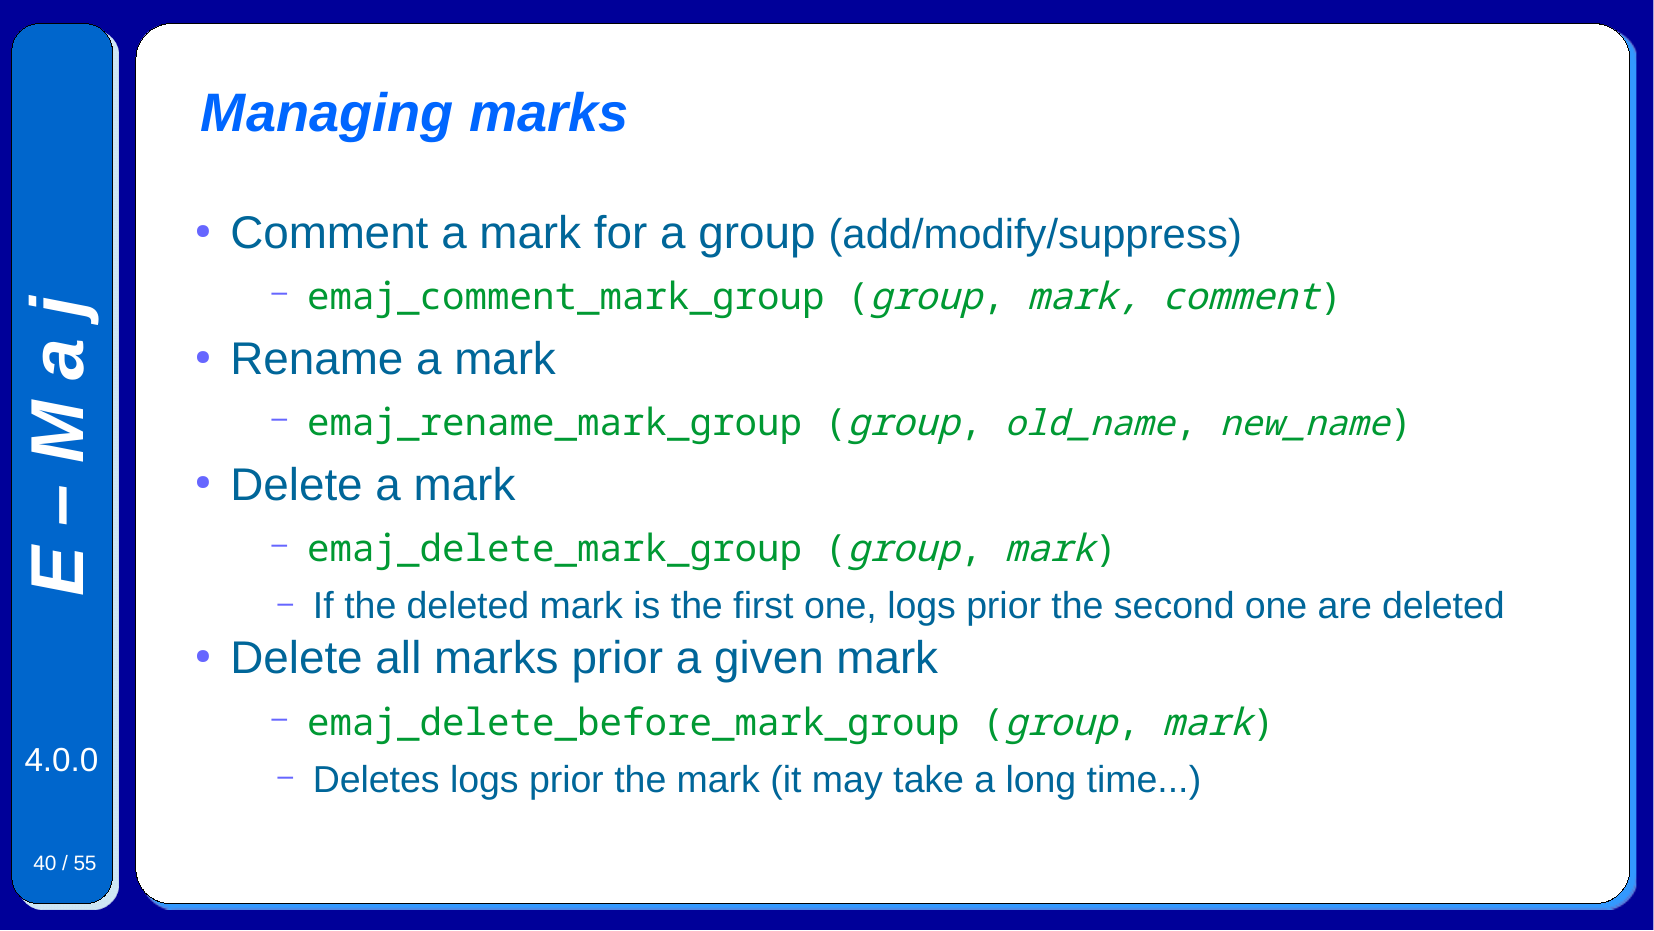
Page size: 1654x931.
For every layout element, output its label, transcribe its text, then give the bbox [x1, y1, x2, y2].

list Comment a mark for a group (add/modify/suppress) emaj_comment_mark_group (group, mark, comment) Rename a mark emaj_rename_mark_group (group, old_name, new_name) Delete a mark emaj_delete_mark_group (group, mark) If the deleted mark is the first one, logs prior the second one are deleted Delete all marks prior a given mark emaj_delete_before_mark_group (group, mark) Deletes logs prior the mark (it may take a long time...) [177, 206, 1587, 827]
title Managing marks [200, 34, 1575, 191]
